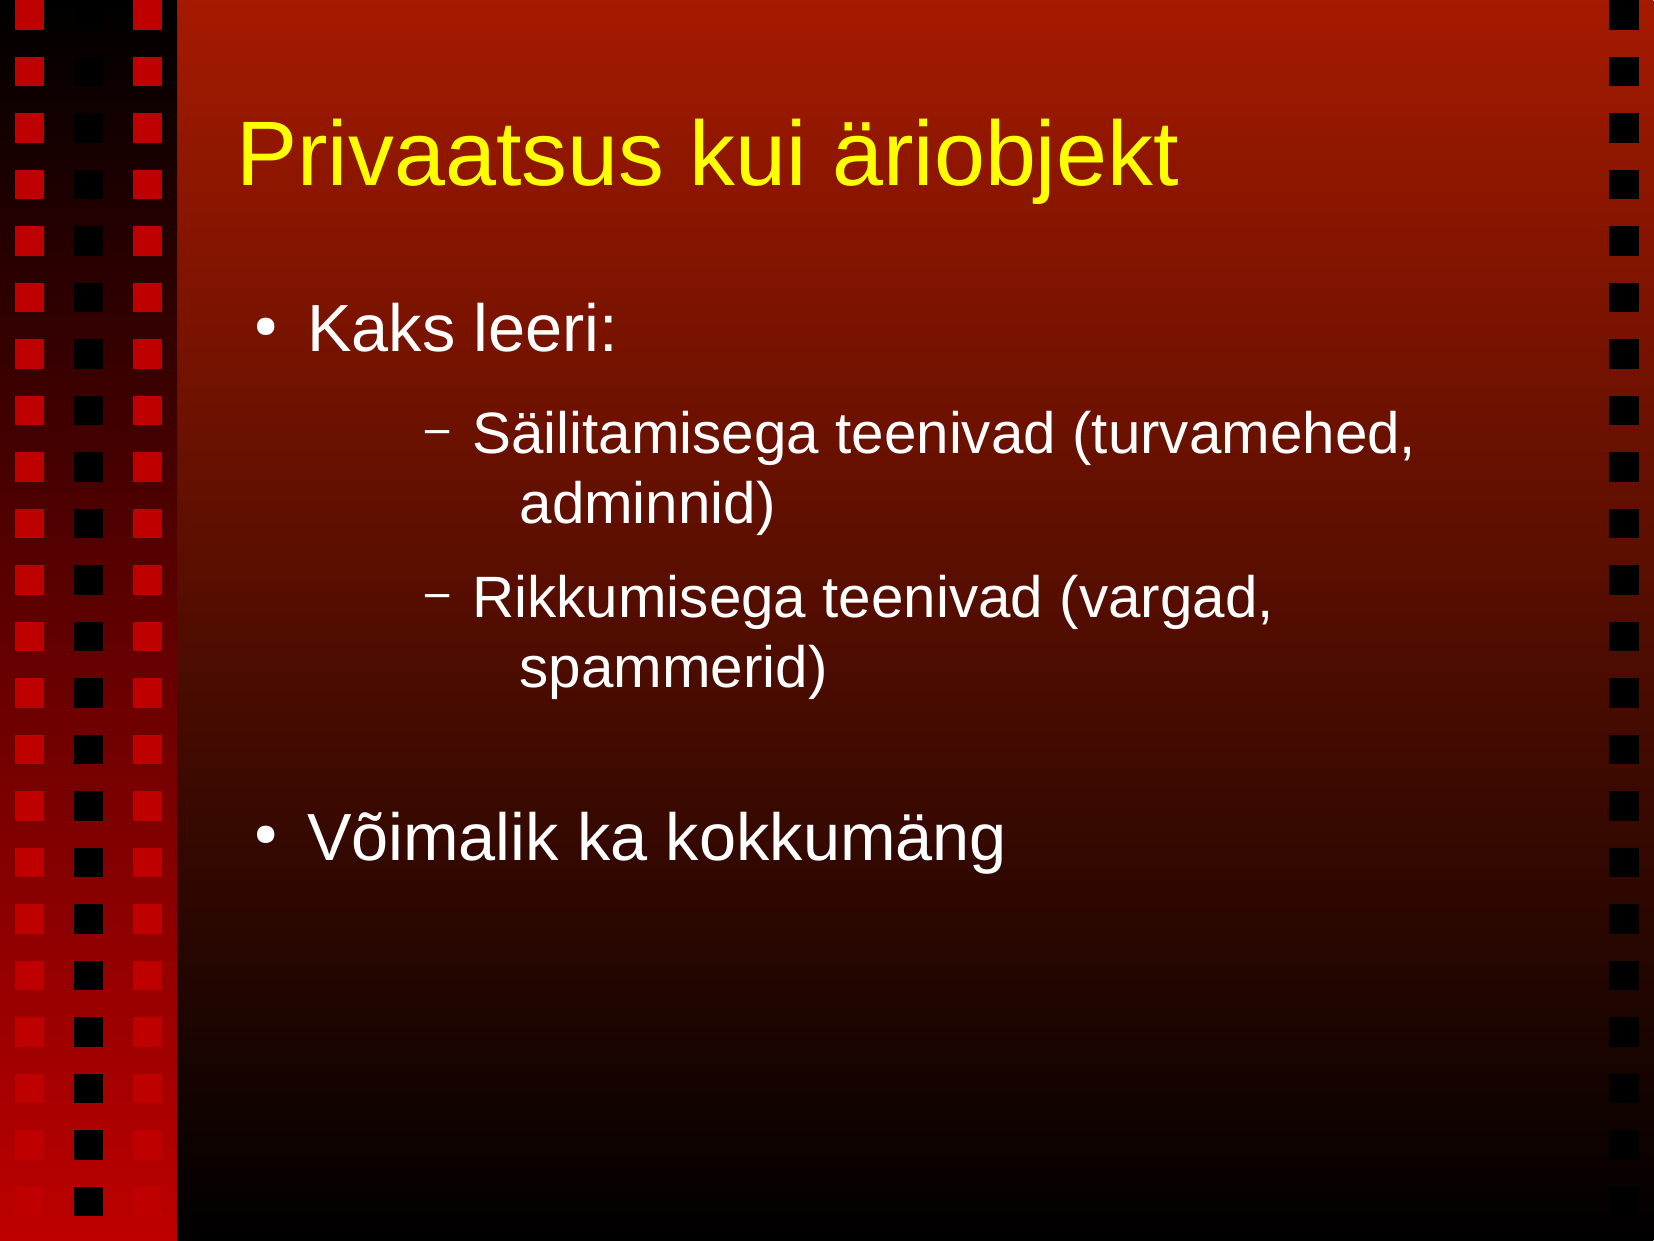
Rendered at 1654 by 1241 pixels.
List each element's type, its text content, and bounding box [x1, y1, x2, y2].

list Kaks leeri: Säilitamisega teenivad (turvamehed, adminnid) Rikkumisega teenivad (vargad, spammerid) Võimalik ka kokkumäng [236, 290, 1571, 1109]
title Privaatsus kui äriobjekt [236, 49, 1571, 257]
